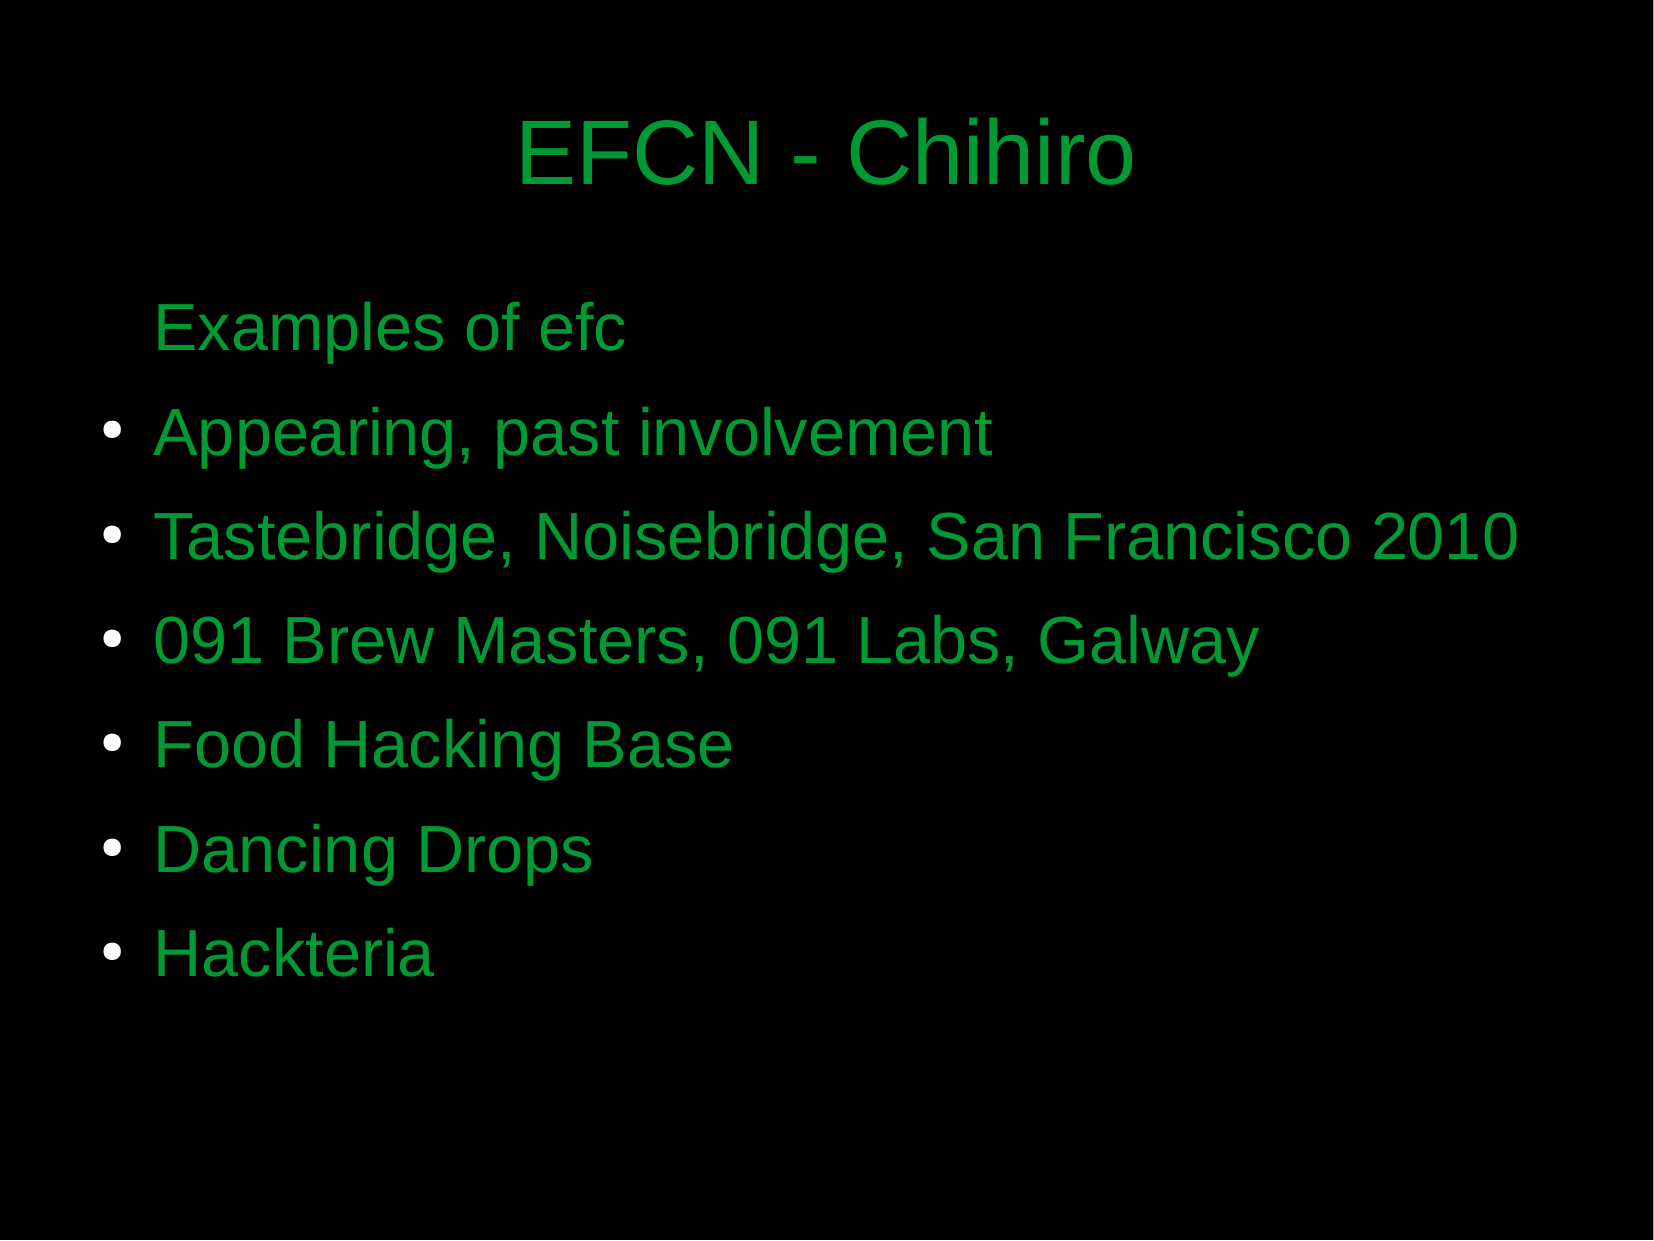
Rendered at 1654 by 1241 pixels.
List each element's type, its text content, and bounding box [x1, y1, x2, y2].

list Examples of efc Appearing, past involvement Tastebridge, Noisebridge, San Francisco 2010 091 Brew Masters, 091 Labs, Galway Food Hacking Base Dancing Drops Hackteria [82, 290, 1571, 1010]
title EFCN - Chihiro [82, 49, 1571, 257]
